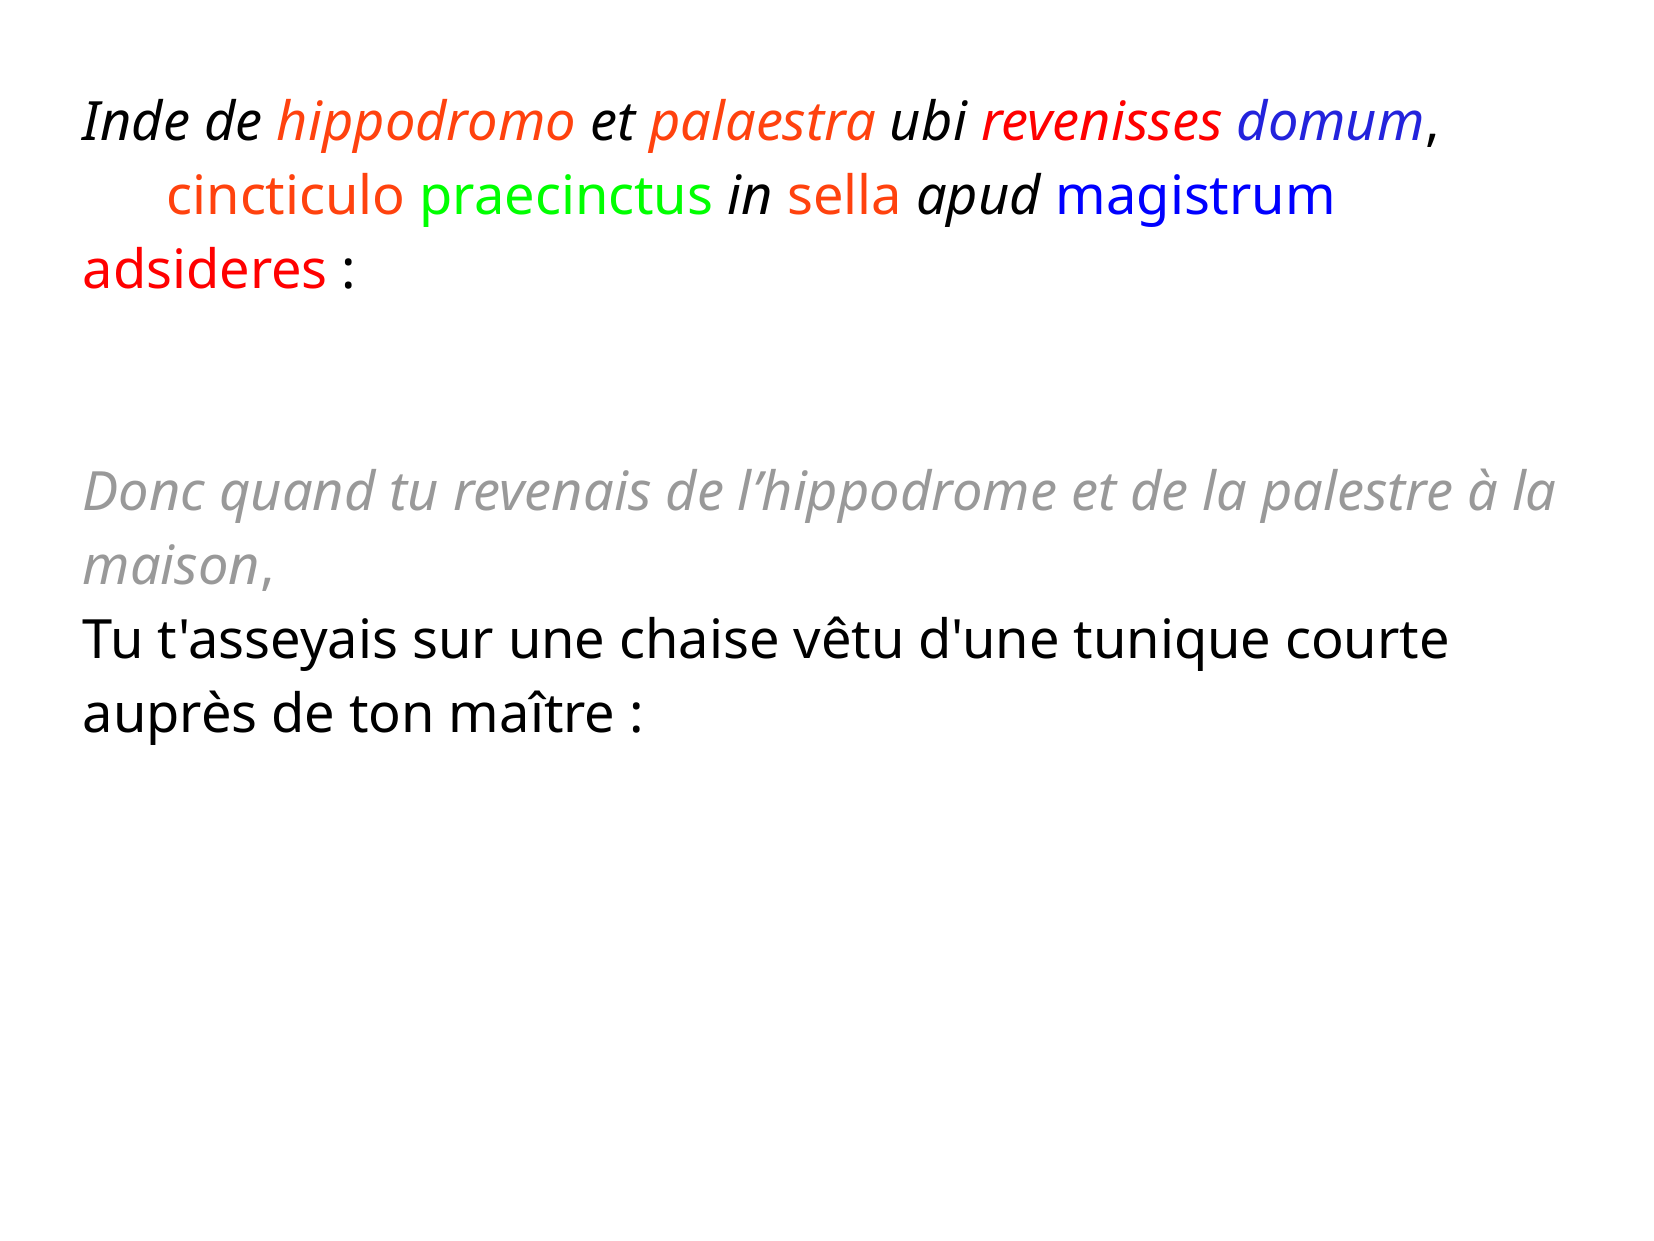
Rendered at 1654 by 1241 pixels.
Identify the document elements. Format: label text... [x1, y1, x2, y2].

list Inde de hippodromo et palaestra ubi revenisses domum, cincticulo praecinctus in sella apud magistrum adsideres : Donc quand tu revenais de l’hippodrome et de la palestre à la maison, Tu t'asseyais sur une chaise vêtu d'une tunique courte auprès de ton maître : [82, 82, 1571, 1140]
